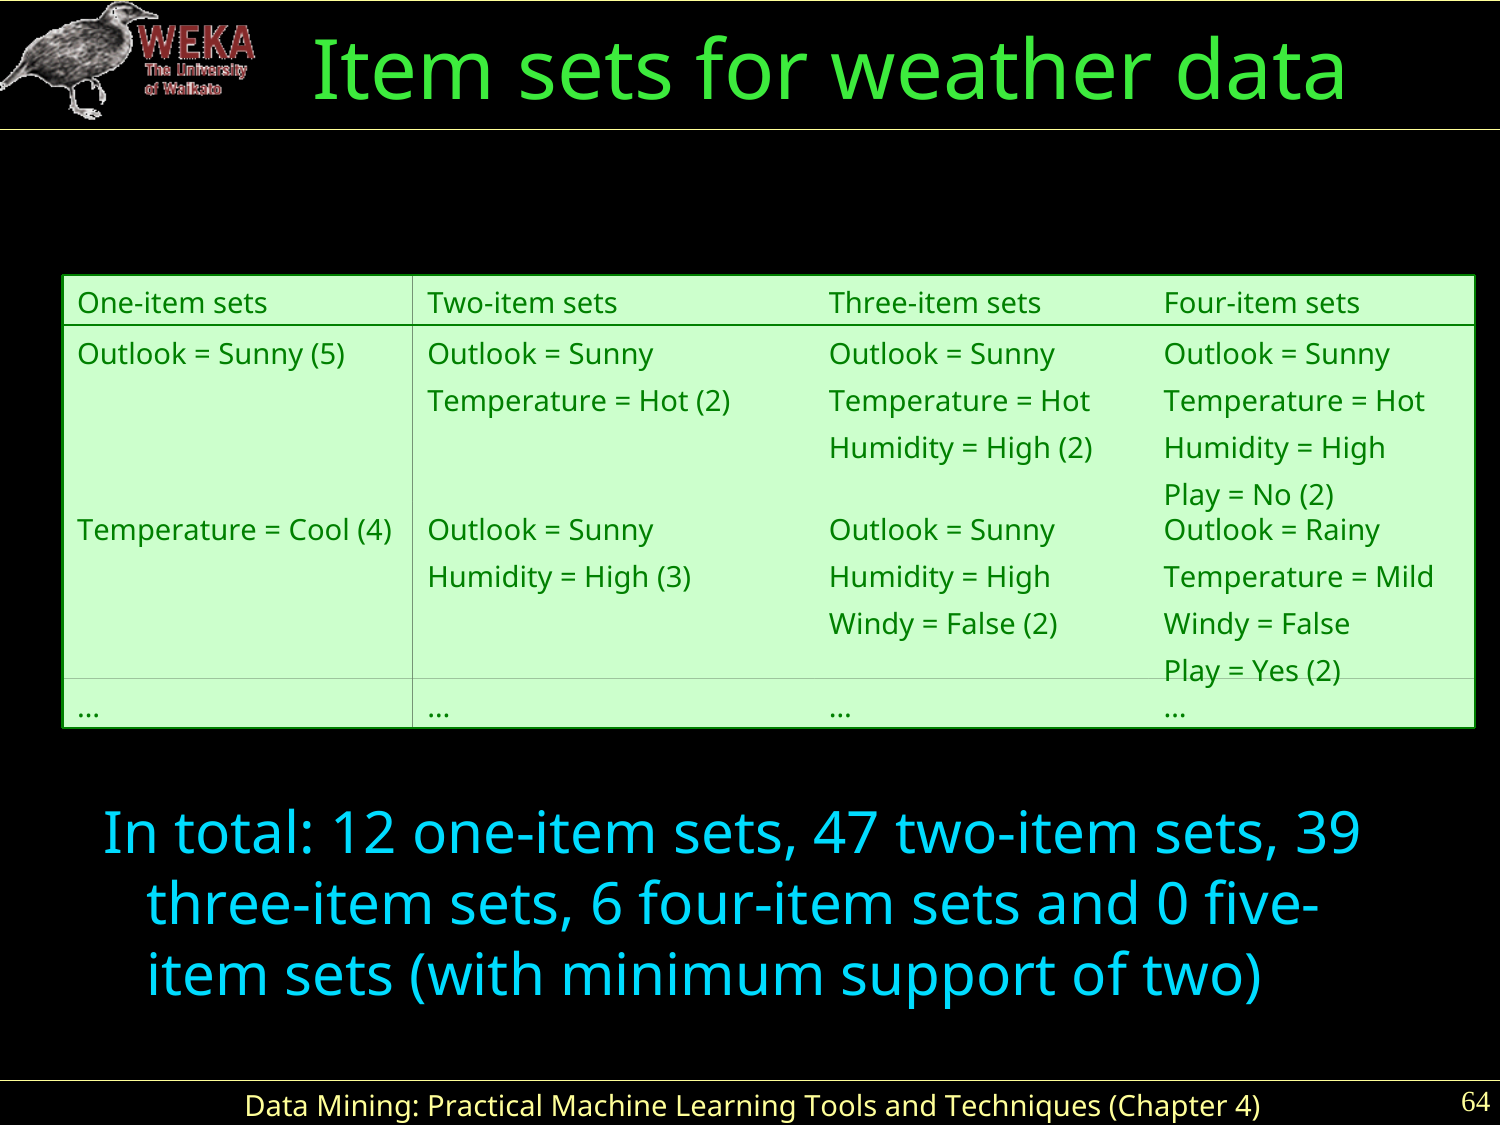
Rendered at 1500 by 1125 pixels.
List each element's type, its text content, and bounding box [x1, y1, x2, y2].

text_box In total: 12 one-item sets, 47 two-item sets, 39 three-item sets, 6 four-item sets and 0 five-item sets (with minimum support of two) [88, 788, 1388, 1038]
text_box … [815, 679, 1149, 727]
text_box Outlook = Rainy Temperature = Mild Windy = False Play = Yes (2) [1149, 502, 1474, 679]
text_box Outlook = Sunny (5) [64, 326, 413, 502]
picture [0, 1, 266, 129]
text_box Outlook = Sunny Humidity = High (3) [413, 502, 815, 679]
text_box Outlook = Sunny Temperature = Hot Humidity = High (2) [815, 326, 1149, 502]
text_box Temperature = Cool (4) [64, 502, 413, 679]
text_box Outlook = Sunny Temperature = Hot Humidity = High Play = No (2) [1149, 326, 1474, 502]
title Item sets for weather data [297, 0, 1500, 148]
text_box … [1149, 679, 1474, 727]
text_box Three-item sets [815, 276, 1149, 324]
text_box Outlook = Sunny Humidity = High Windy = False (2) [815, 502, 1149, 679]
text_box Four-item sets [1149, 276, 1474, 324]
text_box Outlook = Sunny Temperature = Hot (2) [413, 326, 815, 502]
text_box … [413, 679, 815, 727]
text_box … [64, 679, 413, 727]
text_box Two-item sets [413, 276, 815, 324]
text_box One-item sets [64, 276, 413, 324]
